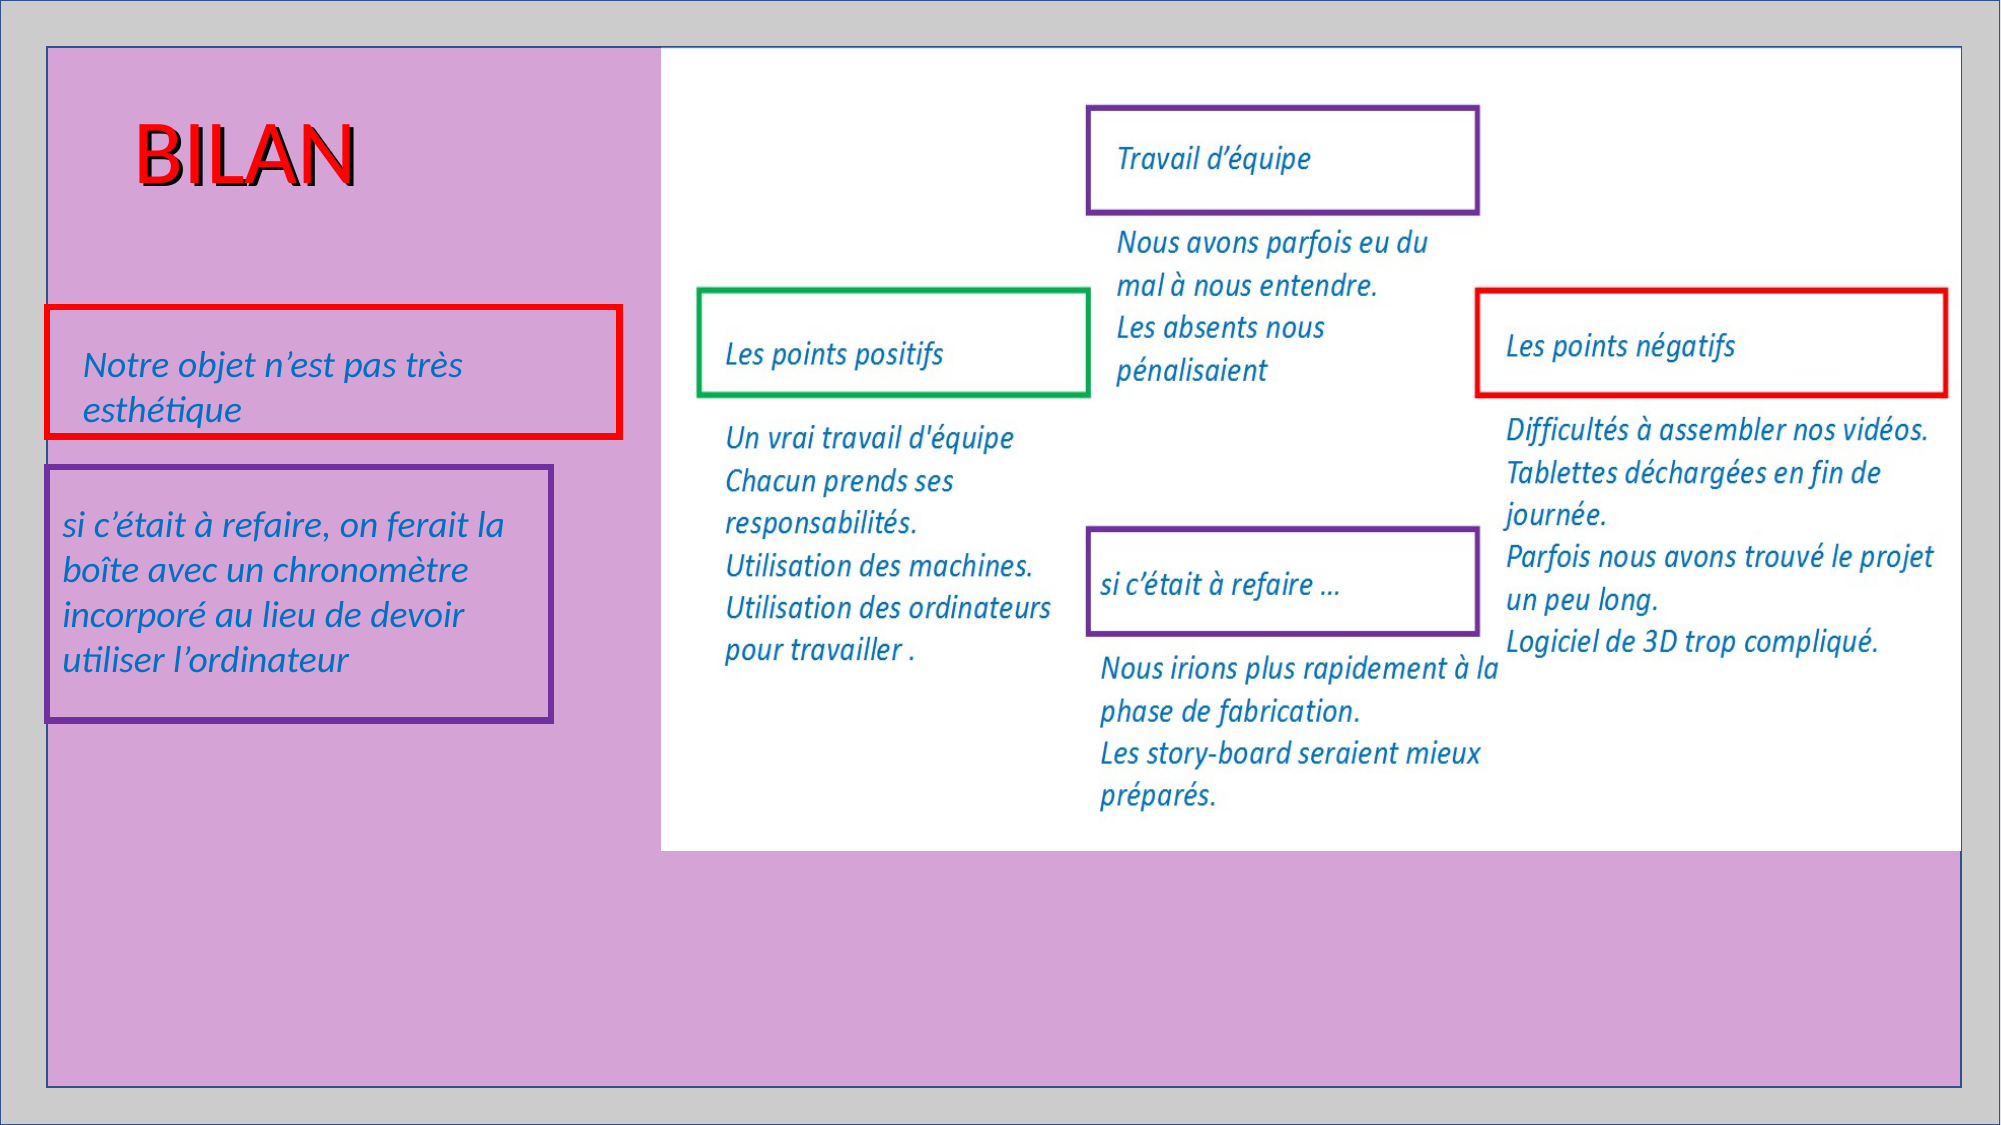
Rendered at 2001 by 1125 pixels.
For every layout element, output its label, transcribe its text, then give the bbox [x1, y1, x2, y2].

text_box Notre objet n’est pas très esthétique [68, 332, 598, 437]
text_box si c’était à refaire, on ferait la boîte avec un chronomètre incorporé au lieu de devoir utiliser l’ordinateur [47, 492, 577, 687]
picture [661, 47, 1961, 851]
text_box BILAN [118, 83, 661, 211]
